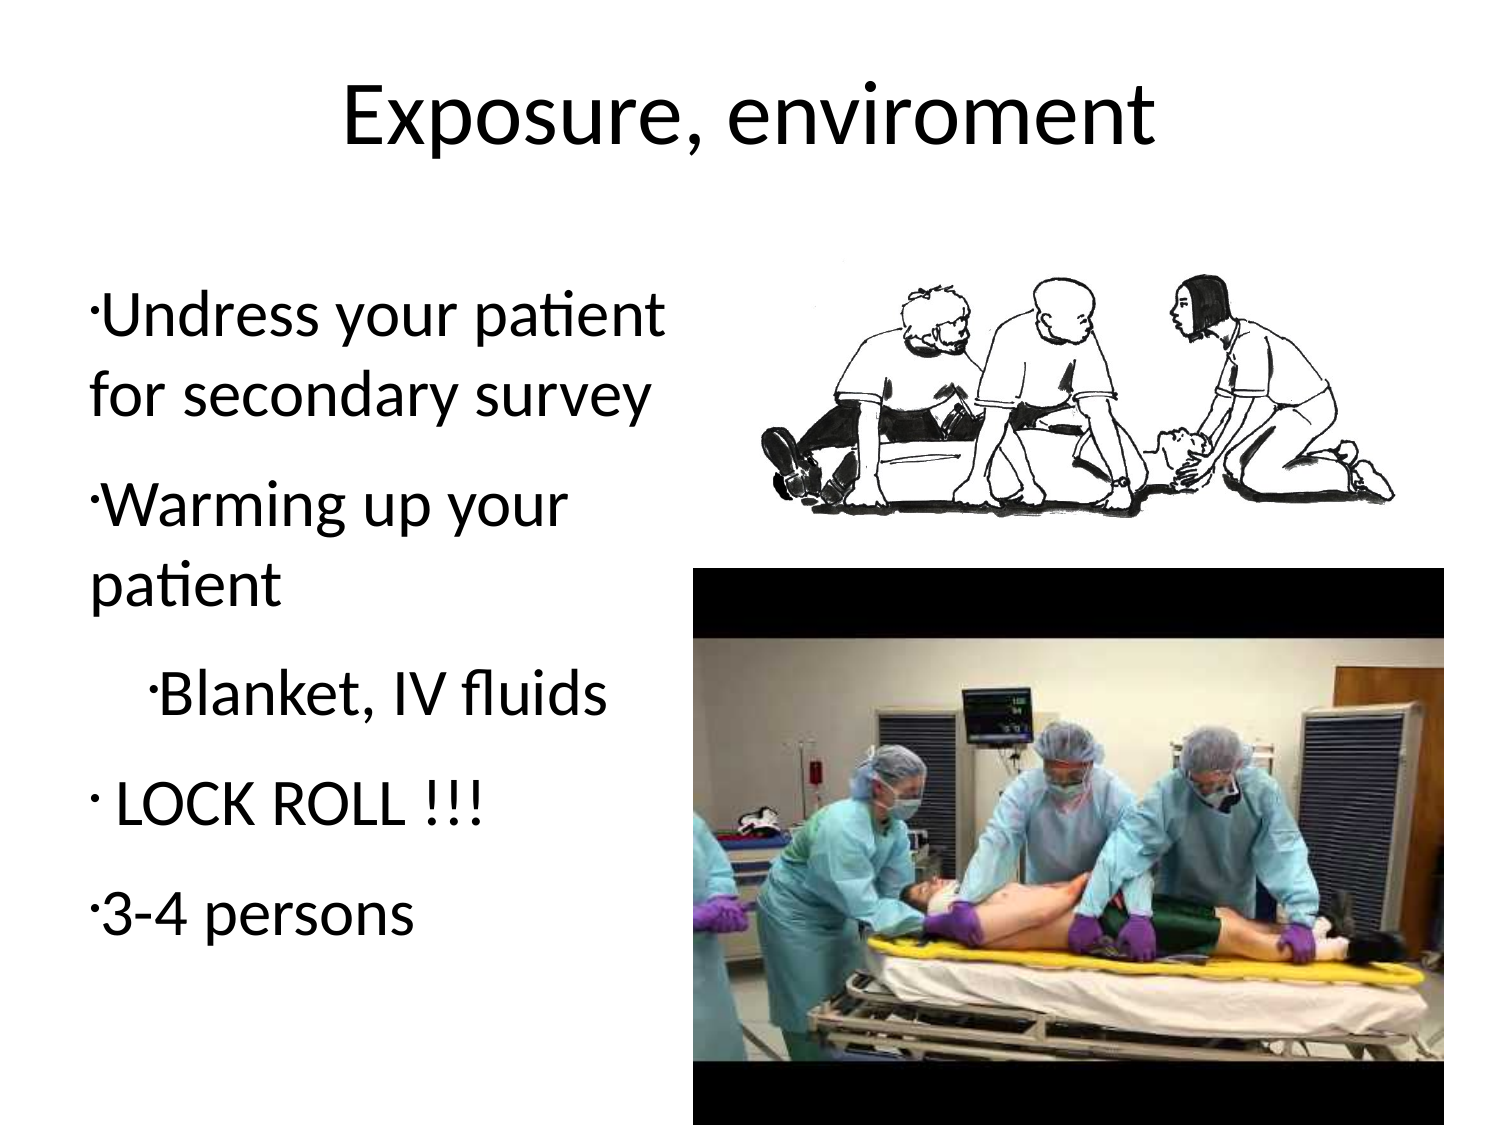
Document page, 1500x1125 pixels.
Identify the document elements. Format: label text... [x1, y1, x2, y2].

title Exposure, enviroment [75, 45, 1425, 233]
picture [693, 568, 1444, 1125]
picture [749, 217, 1413, 557]
list Undress your patient for secondary survey Warming up your patient Blanket, IV fluids LOCK ROLL !!! 3-4 persons [75, 262, 738, 1005]
